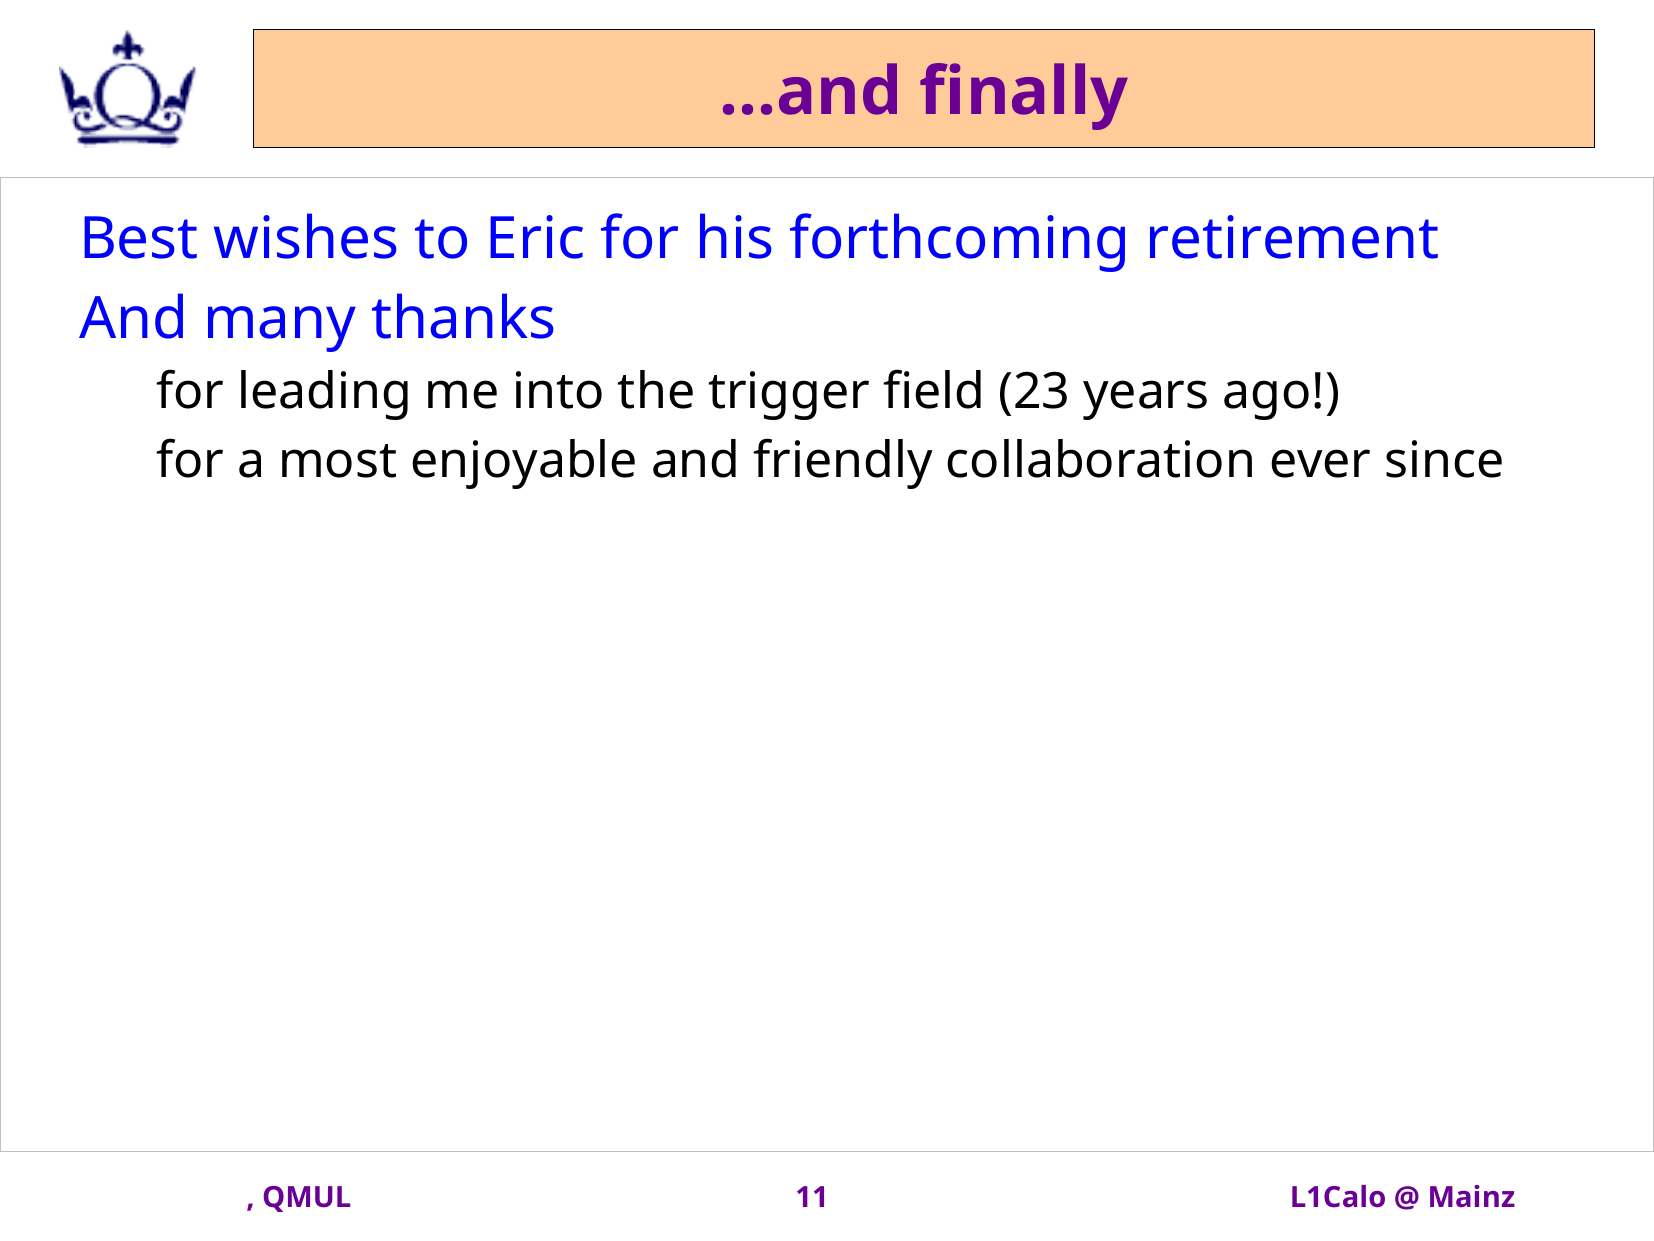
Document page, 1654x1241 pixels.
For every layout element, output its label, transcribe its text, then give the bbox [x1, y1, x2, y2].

list Best wishes to Eric for his forthcoming retirement And many thanks for leading me into the trigger field (23 years ago!) for a most enjoyable and friendly collaboration ever since [61, 196, 1605, 1117]
picture [59, 29, 200, 148]
title ...and finally [253, 29, 1595, 148]
